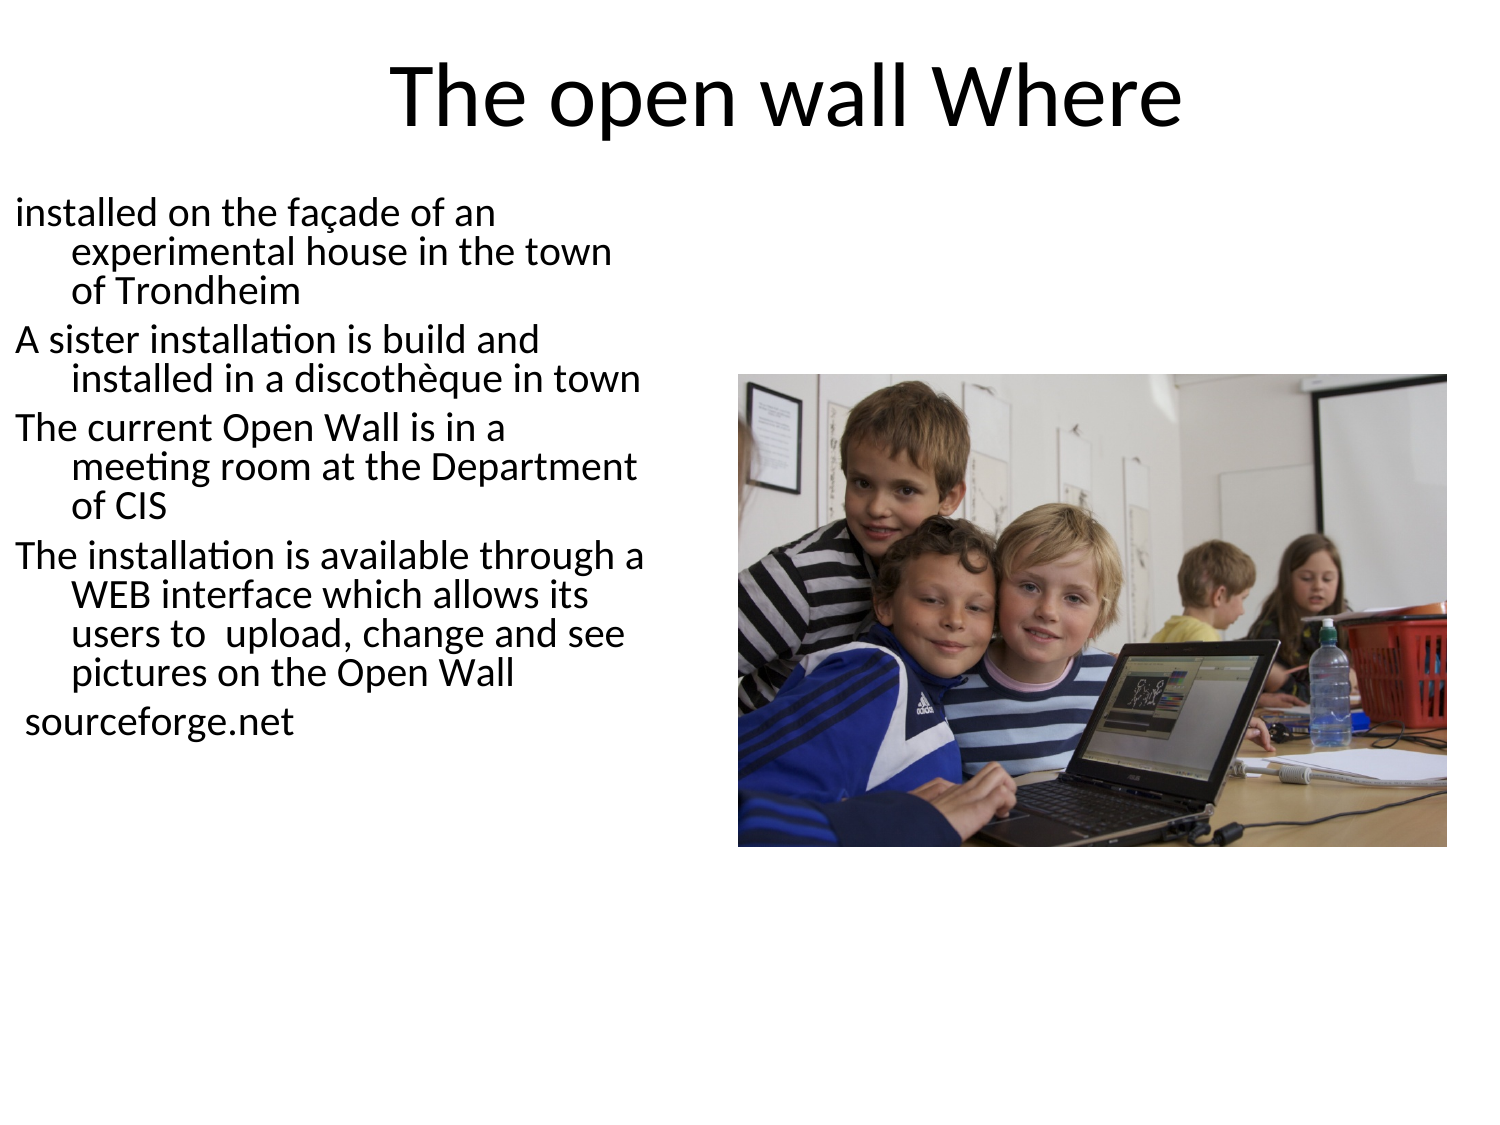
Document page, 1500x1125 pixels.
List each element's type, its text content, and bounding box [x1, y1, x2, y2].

picture [738, 374, 1447, 847]
text_box The open wall Where [112, 0, 1463, 188]
text_box installed on the façade of an experimental house in the town of Trondheim A sister installation is build and installed in a discothèque in town The current Open Wall is in a meeting room at the Department of CIS The installation is available through a WEB interface which allows its users to upload, change and see pictures on the Open Wall sourceforge.net [0, 187, 663, 930]
